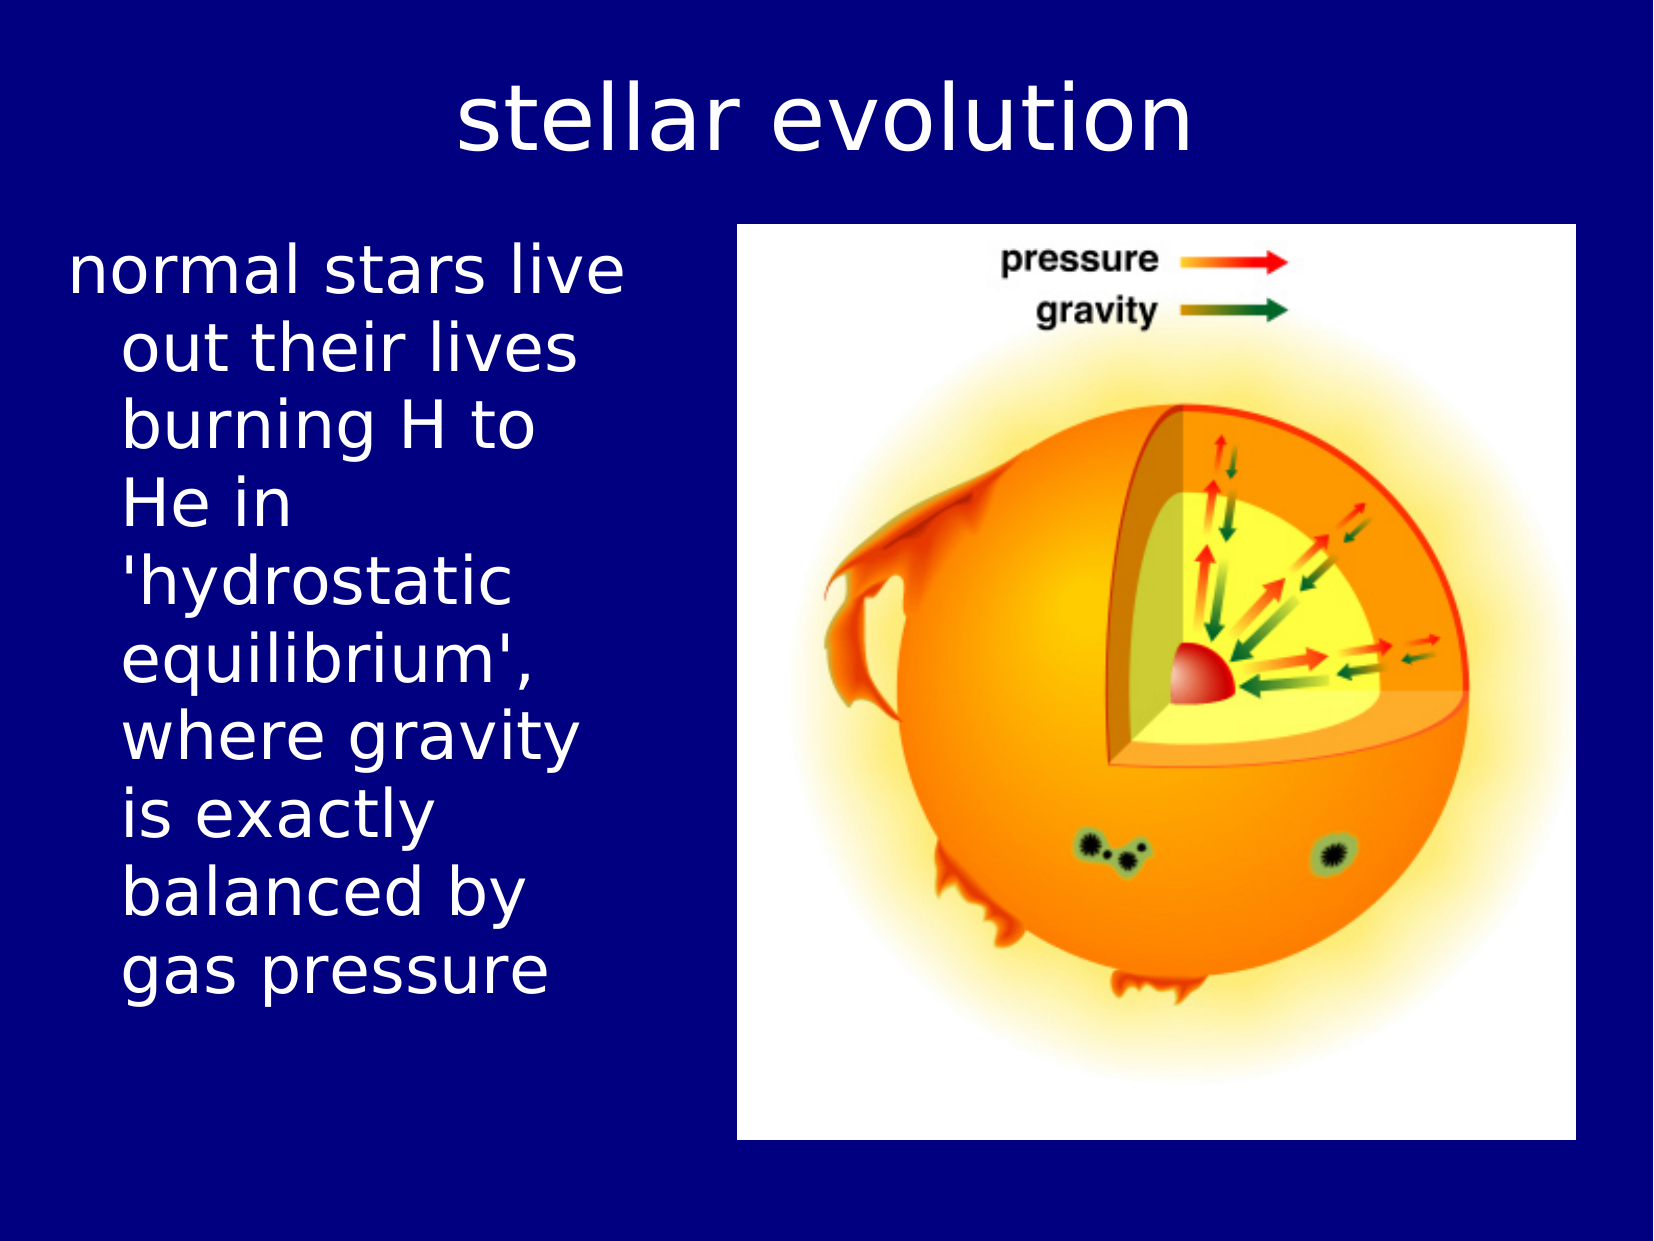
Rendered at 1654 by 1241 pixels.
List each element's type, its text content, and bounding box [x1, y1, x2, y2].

picture [737, 224, 1576, 1140]
title stellar evolution [82, 49, 1571, 188]
list normal stars live out their lives burning H to He in 'hydrostatic equilibrium', where gravity is exactly balanced by gas pressure [49, 231, 638, 1051]
